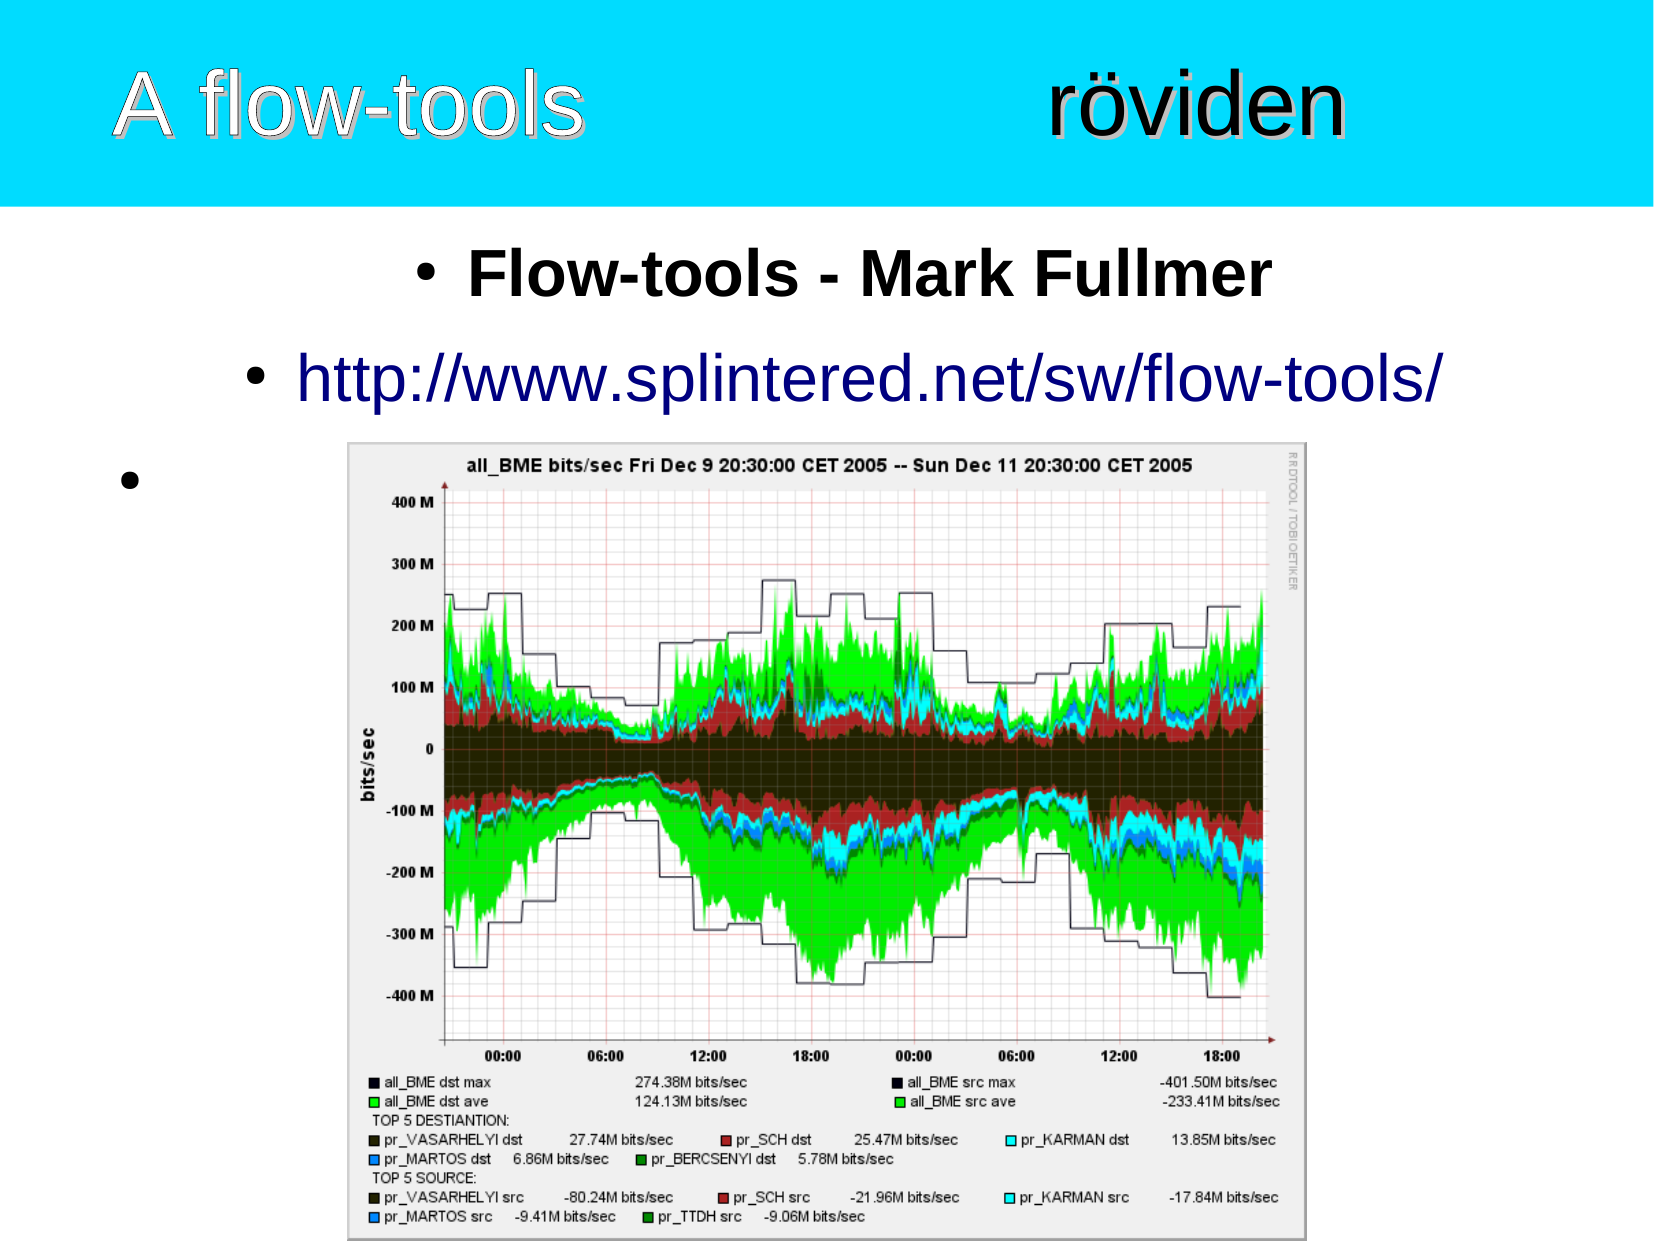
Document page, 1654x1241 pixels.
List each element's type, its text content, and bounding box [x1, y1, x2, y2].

list Flow-tools - Mark Fullmer http://www.splintered.net/sw/flow-tools/ [82, 236, 1571, 1182]
picture [347, 442, 1307, 1241]
title A flow-tools röviden [0, 0, 1654, 207]
